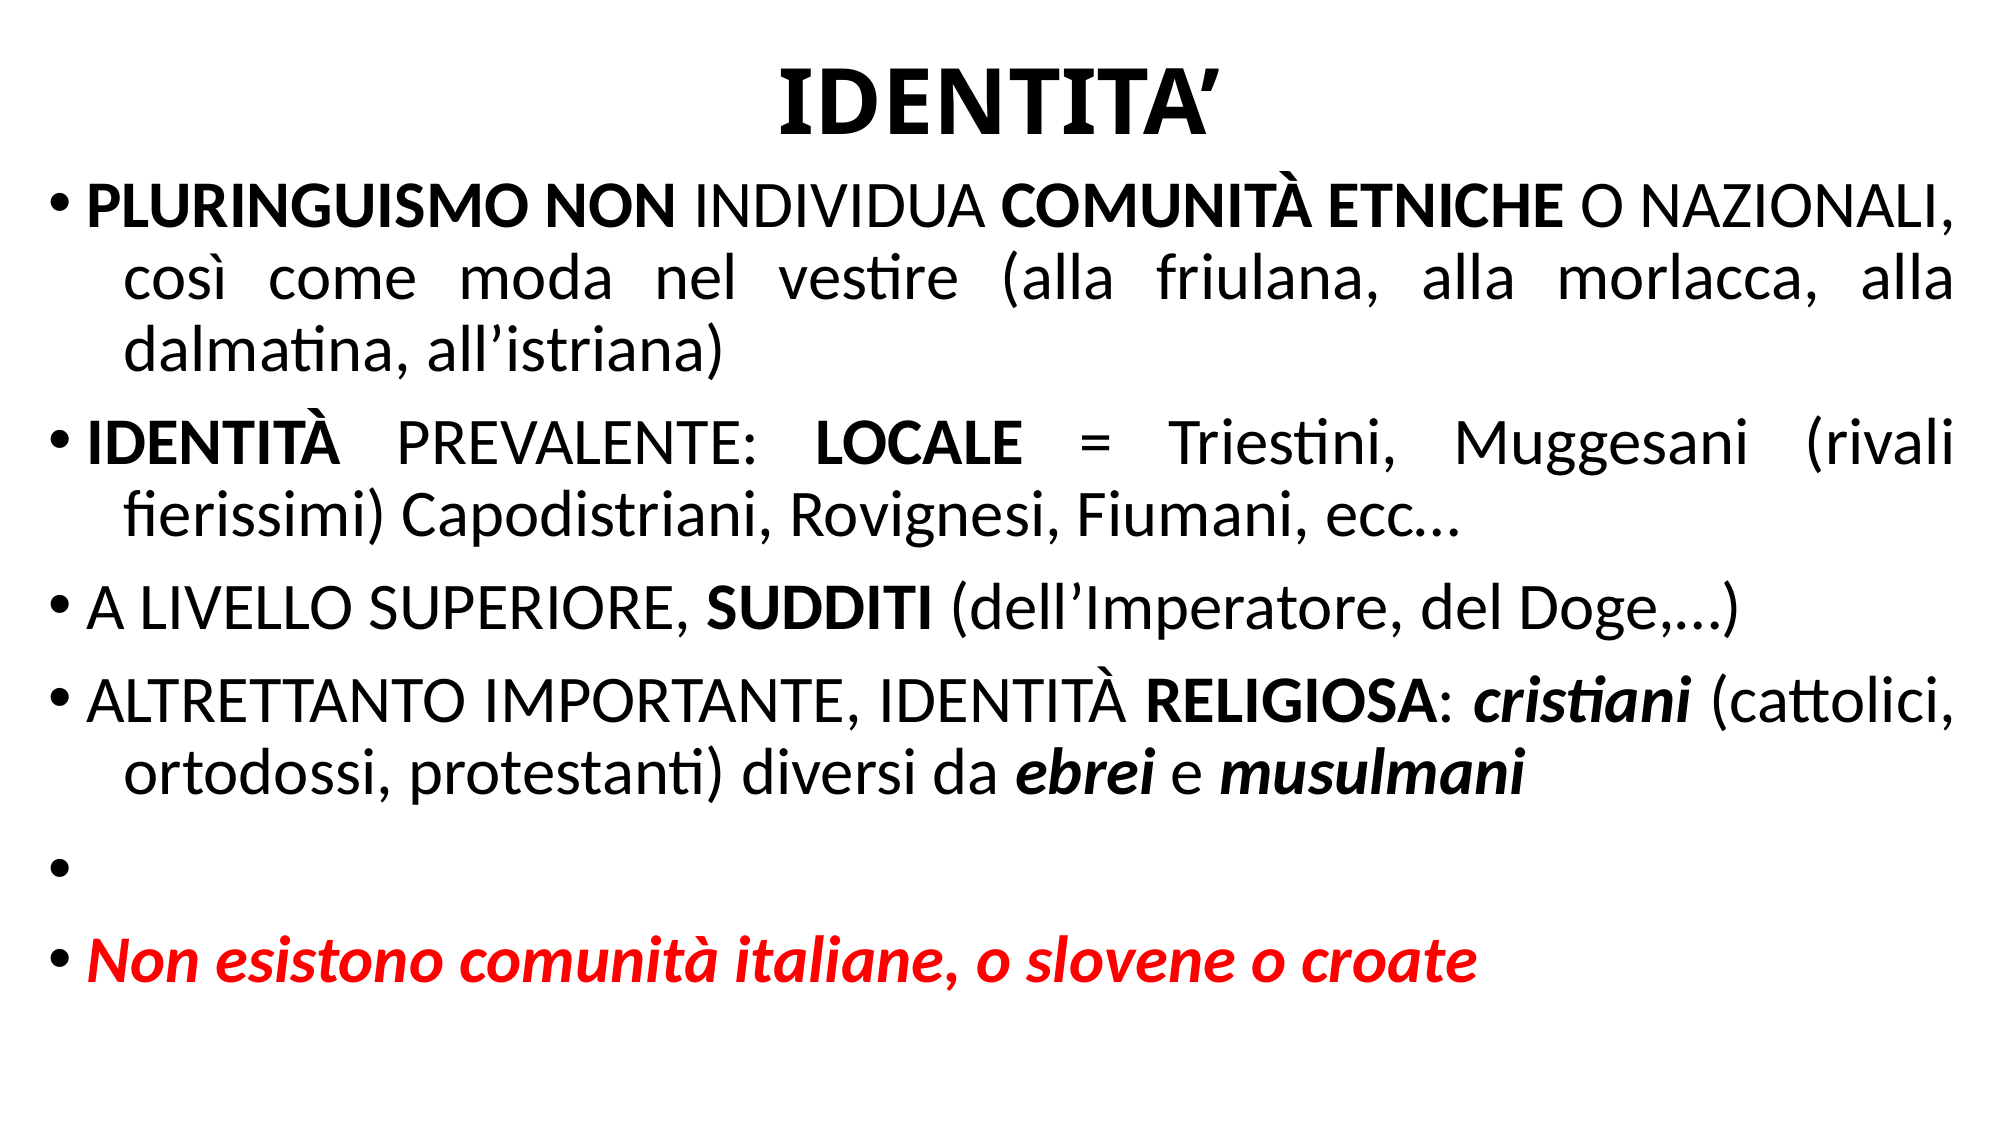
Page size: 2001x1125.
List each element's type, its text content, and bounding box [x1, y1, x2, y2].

title IDENTITA’ [137, 18, 1863, 162]
list PLURINGUISMO NON INDIVIDUA COMUNITÀ ETNICHE O NAZIONALI, così come moda nel vestire (alla friulana, alla morlacca, alla dalmatina, all’istriana) IDENTITÀ PREVALENTE: LOCALE = Triestini, Muggesani (rivali fierissimi) Capodistriani, Rovignesi, Fiumani, ecc… A LIVELLO SUPERIORE, SUDDITI (dell’Imperatore, del Doge,…) ALTRETTANTO IMPORTANTE, IDENTITÀ RELIGIOSA: cristiani (cattolici, ortodossi, protestanti) diversi da ebrei e musulmani Non esistono comunità italiane, o slovene o croate [33, 162, 1972, 1125]
